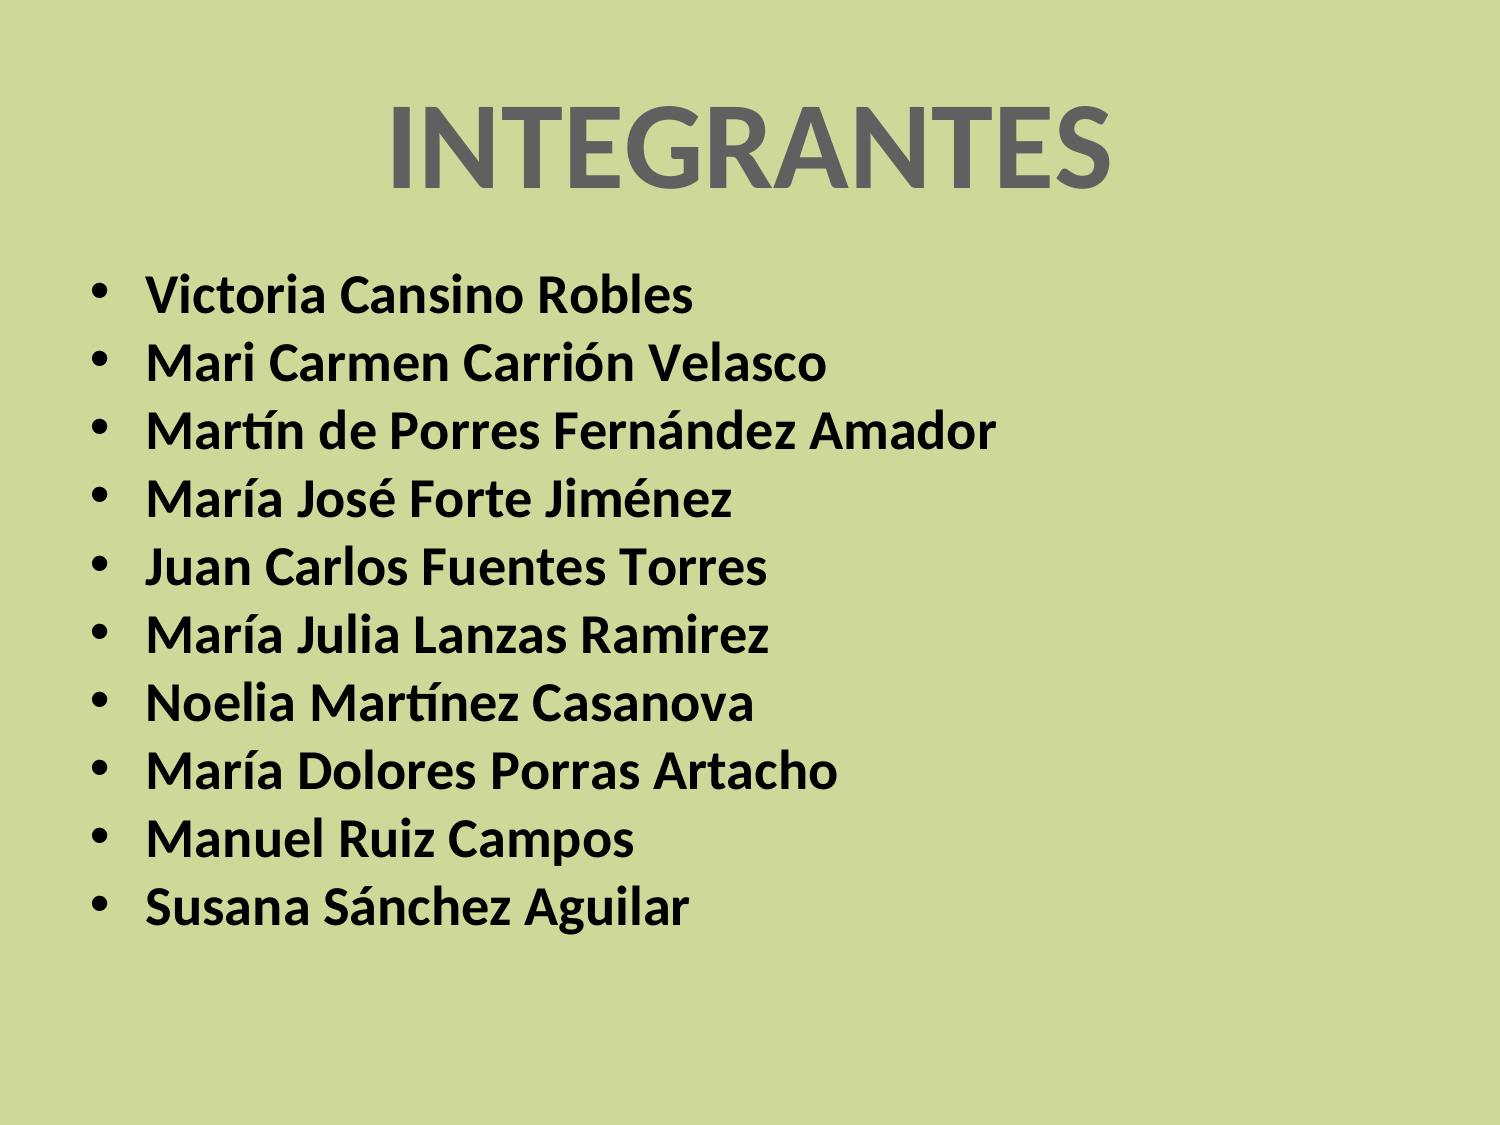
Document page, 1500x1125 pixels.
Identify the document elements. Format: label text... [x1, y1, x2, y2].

text_box Victoria Cansino Robles Mari Carmen Carrión Velasco Martín de Porres Fernández Amador María José Forte Jiménez Juan Carlos Fuentes Torres María Julia Lanzas Ramirez Noelia Martínez Casanova María Dolores Porras Artacho Manuel Ruiz Campos Susana Sánchez Aguilar [75, 262, 1426, 1012]
text_box INTEGRANTES [75, 45, 1426, 233]
